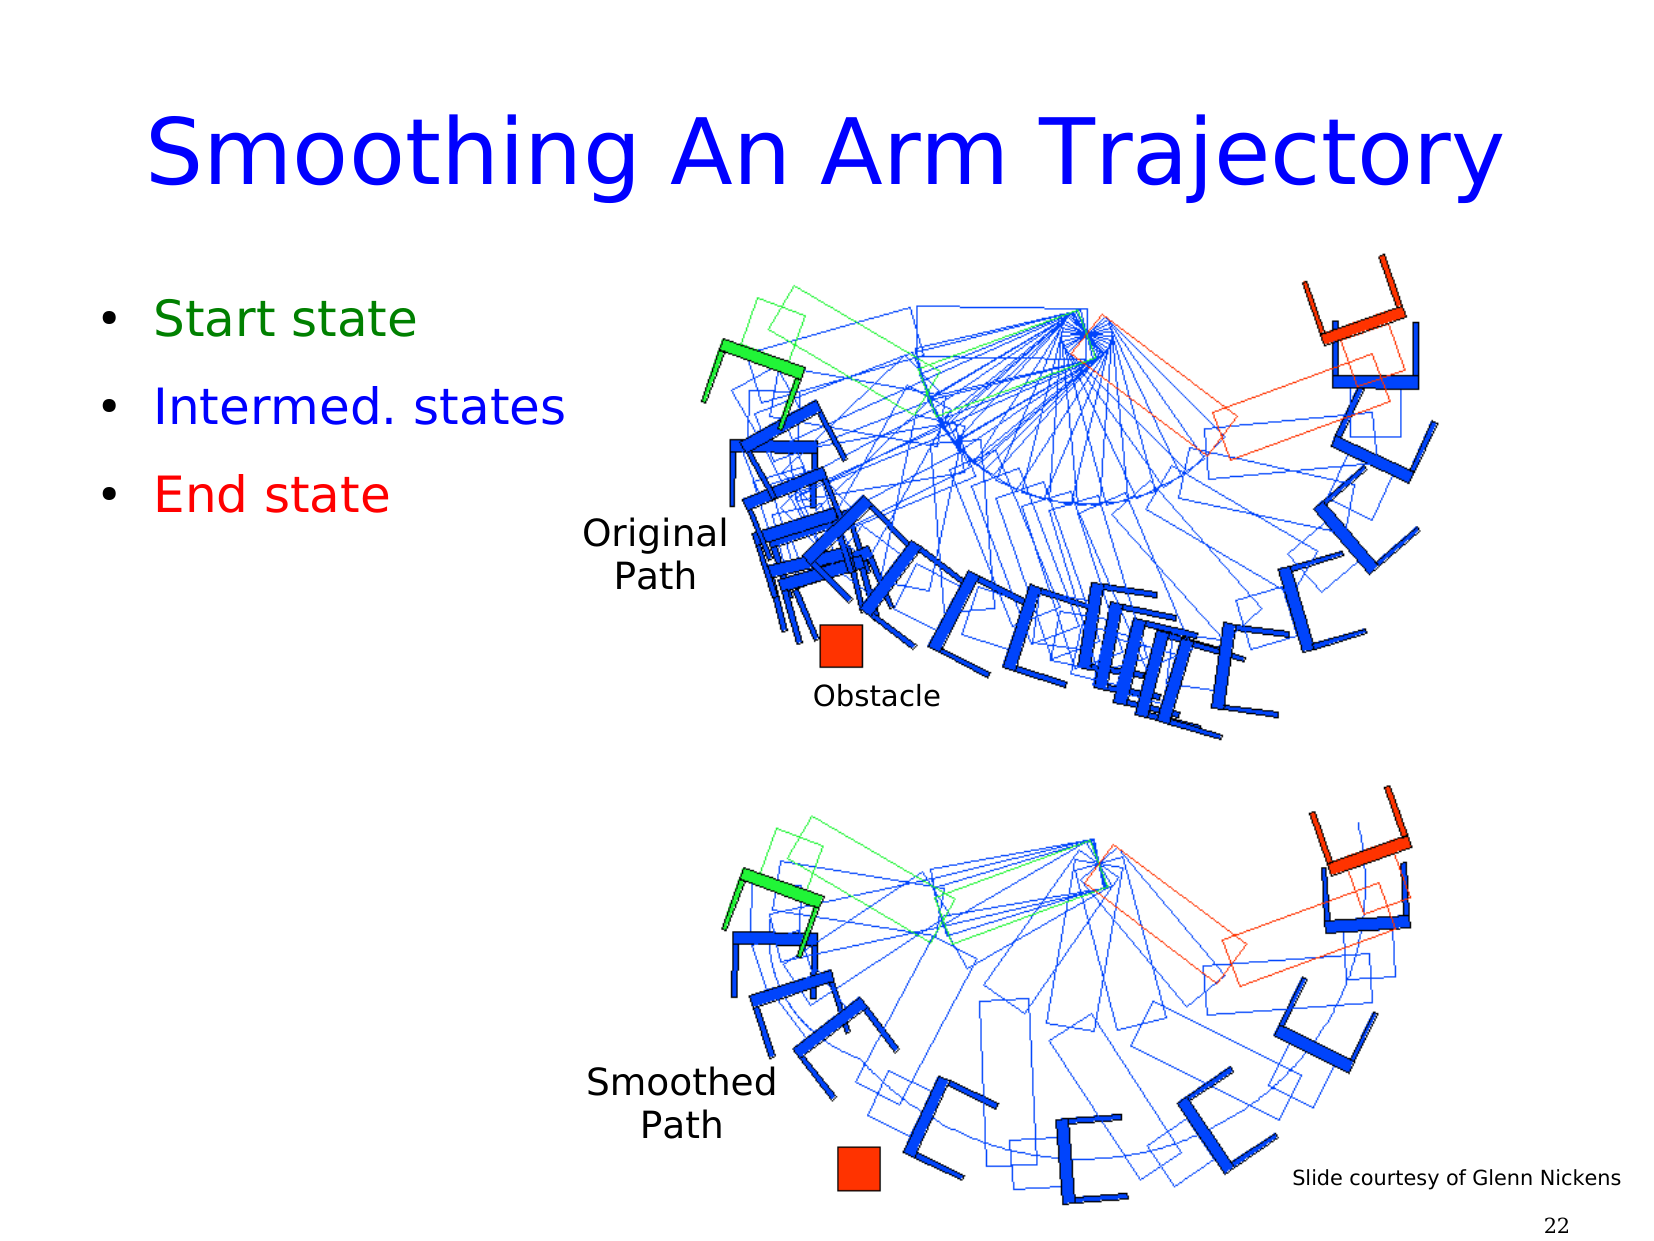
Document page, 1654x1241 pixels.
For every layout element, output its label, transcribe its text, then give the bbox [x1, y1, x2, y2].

picture [682, 1095, 1459, 1241]
picture [682, 228, 1459, 290]
list Start state Intermed. states End state [82, 290, 1571, 1095]
text_box Smoothed Path [571, 1052, 793, 1155]
text_box Slide courtesy of Glenn Nickens [1231, 1158, 1653, 1199]
title Smoothing An Arm Trajectory [82, 49, 1571, 257]
text_box Original Path [559, 504, 753, 607]
text_box Obstacle [757, 671, 998, 743]
